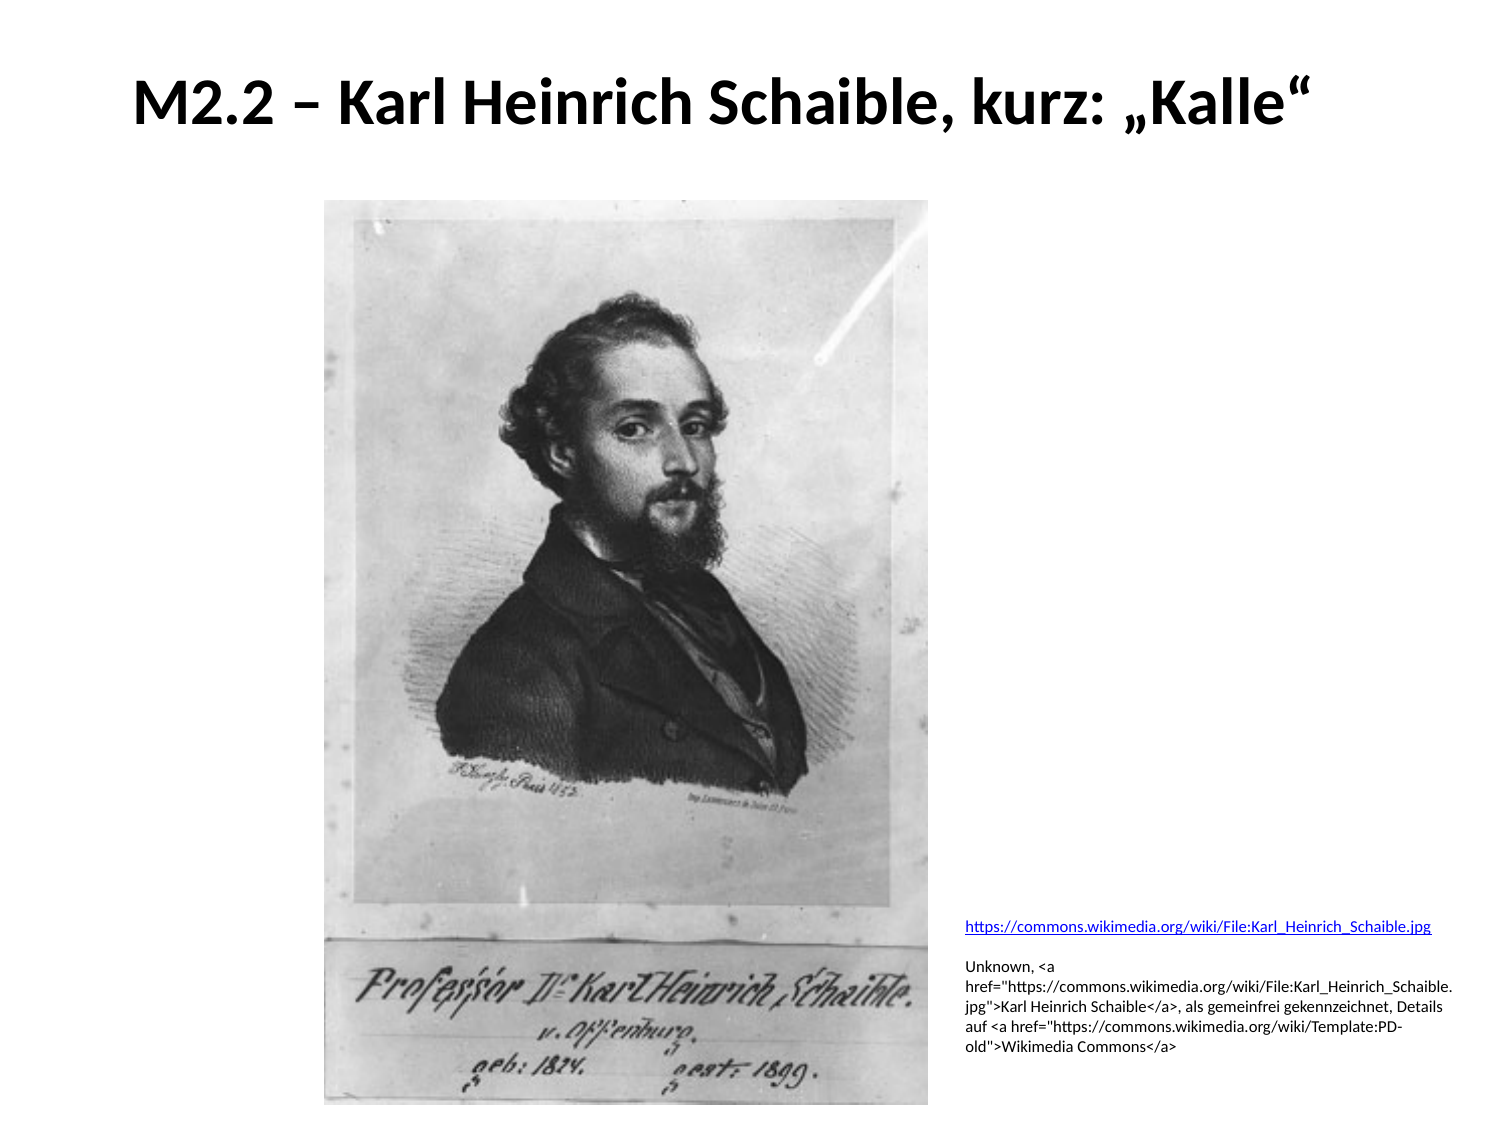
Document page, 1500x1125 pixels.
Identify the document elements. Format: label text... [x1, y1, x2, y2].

picture [324, 200, 928, 1105]
text_box https://commons.wikimedia.org/wiki/File:Karl_Heinrich_Schaible.jpg Unknown, <a href="https://commons.wikimedia.org/wiki/File:Karl_Heinrich_Schaible.jpg">Karl Heinrich Schaible</a>, als gemeinfrei gekennzeichnet, Details auf <a href="https://commons.wikimedia.org/wiki/Template:PD-old">Wikimedia Commons</a> [950, 908, 1472, 1104]
title M2.2 – Karl Heinrich Schaible, kurz: „Kalle“ [4, 35, 1459, 161]
